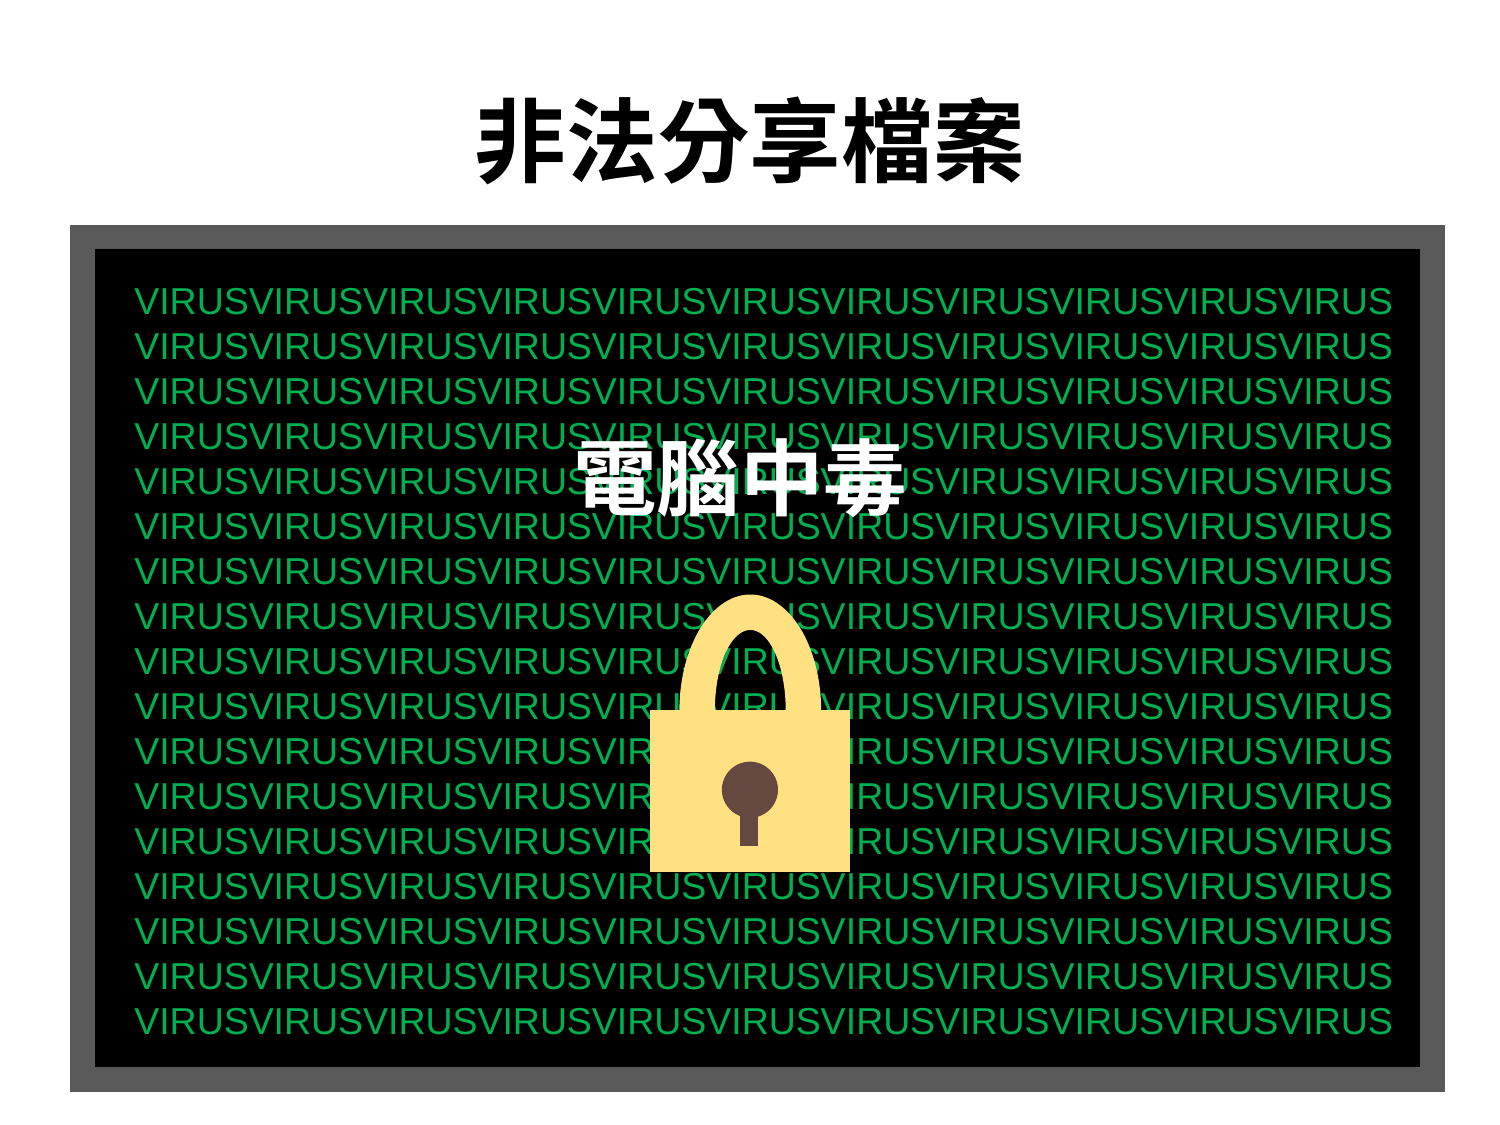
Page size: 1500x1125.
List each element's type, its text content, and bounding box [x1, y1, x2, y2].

text_box VIRUSVIRUSVIRUSVIRUSVIRUSVIRUSVIRUSVIRUSVIRUSVIRUSVIRUS VIRUSVIRUSVIRUSVIRUSVIRUSVIRUSVIRUSVIRUSVIRUSVIRUSVIRUS VIRUSVIRUSVIRUSVIRUSVIRUSVIRUSVIRUSVIRUSVIRUSVIRUSVIRUS VIRUSVIRUSVIRUSVIRUSVIRUSVIRUSVIRUSVIRUSVIRUSVIRUSVIRUS VIRUSVIRUSVIRUSVIRUSVIRUSVIRUSVIRUSVIRUSVIRUSVIRUSVIRUS VIRUSVIRUSVIRUSVIRUSVIRUSVIRUSVIRUSVIRUSVIRUSVIRUSVIRUS VIRUSVIRUSVIRUSVIRUSVIRUSVIRUSVIRUSVIRUSVIRUSVIRUSVIRUS VIRUSVIRUSVIRUSVIRUSVIRUSVIRUSVIRUSVIRUSVIRUSVIRUSVIRUS VIRUSVIRUSVIRUSVIRUSVIRUSVIRUSVIRUSVIRUSVIRUSVIRUSVIRUS VIRUSVIRUSVIRUSVIRUSVIRUSVIRUSVIRUSVIRUSVIRUSVIRUSVIRUS VIRUSVIRUSVIRUSVIRUSVIRUSVIRUSVIRUSVIRUSVIRUSVIRUSVIRUS VIRUSVIRUSVIRUSVIRUSVIRUSVIRUSVIRUSVIRUSVIRUSVIRUSVIRUS VIRUSVIRUSVIRUSVIRUSVIRUSVIRUSVIRUSVIRUSVIRUSVIRUSVIRUS VIRUSVIRUSVIRUSVIRUSVIRUSVIRUSVIRUSVIRUSVIRUSVIRUSVIRUS VIRUSVIRUSVIRUSVIRUSVIRUSVIRUSVIRUSVIRUSVIRUSVIRUSVIRUS VIRUSVIRUSVIRUSVIRUSVIRUSVIRUSVIRUSVIRUSVIRUSVIRUSVIRUS VIRUSVIRUSVIRUSVIRUSVIRUSVIRUSVIRUSVIRUSVIRUSVIRUSVIRUS [119, 269, 1426, 1103]
text_box [650, 594, 850, 872]
title 非法分享檔案 [75, 45, 1426, 233]
text_box [76, 235, 1433, 1079]
text_box 電腦中毒 [517, 418, 964, 535]
